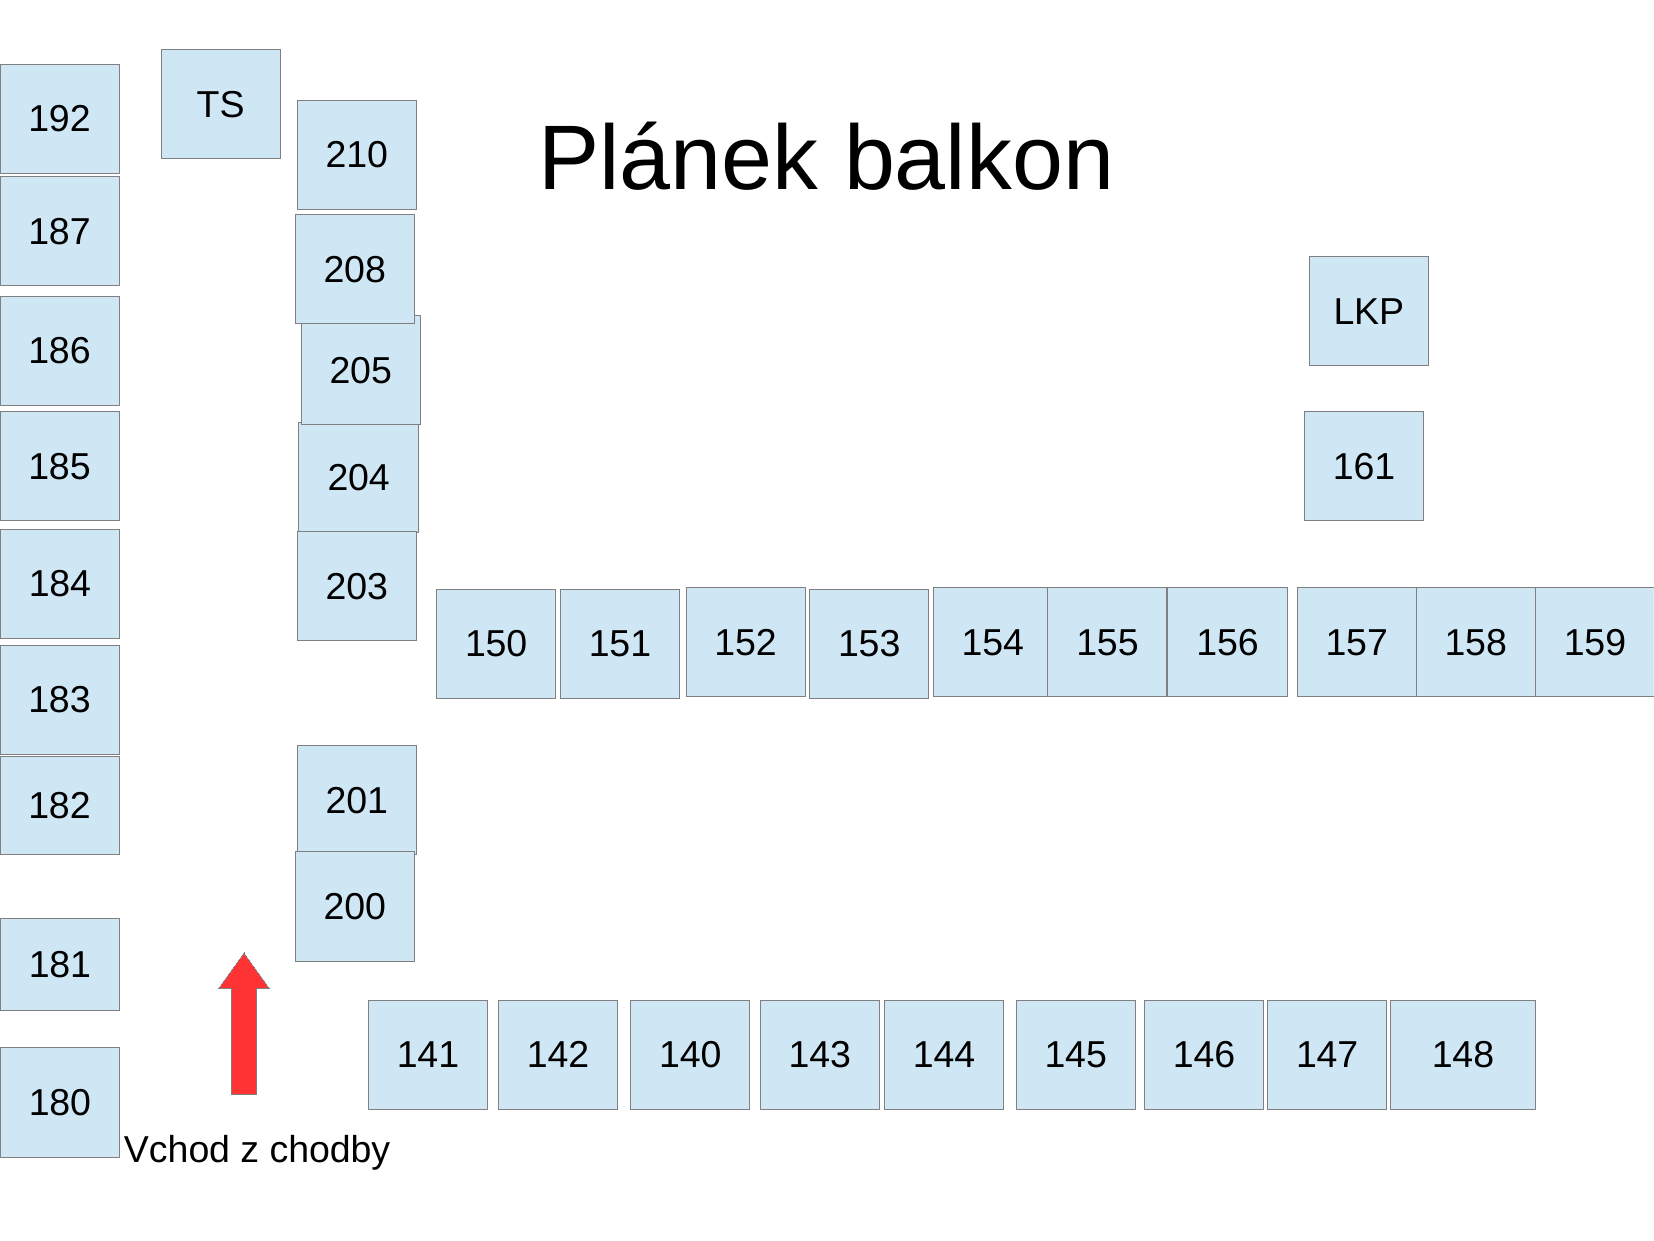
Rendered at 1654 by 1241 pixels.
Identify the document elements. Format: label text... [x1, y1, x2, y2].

text_box 203 [297, 532, 416, 641]
text_box 159 [1535, 588, 1654, 697]
text_box 184 [0, 529, 120, 638]
text_box 183 [0, 645, 119, 754]
text_box 192 [0, 64, 119, 173]
text_box 155 [1048, 588, 1167, 697]
text_box 156 [1168, 588, 1287, 697]
text_box 144 [885, 1000, 1004, 1109]
text_box 187 [0, 177, 119, 286]
text_box 146 [1144, 1000, 1264, 1109]
text_box 154 [933, 588, 1048, 697]
title Plánek balkon [82, 49, 1571, 257]
text_box 182 [0, 757, 119, 855]
text_box 205 [301, 315, 420, 425]
text_box 148 [1391, 1000, 1535, 1109]
text_box 161 [1305, 412, 1424, 521]
text_box 157 [1297, 588, 1416, 697]
text_box 204 [299, 423, 418, 532]
text_box 153 [810, 589, 929, 698]
text_box 200 [295, 852, 415, 961]
text_box LKP [1309, 256, 1429, 366]
text_box 201 [297, 746, 416, 855]
text_box 180 [0, 1048, 120, 1157]
text_box [218, 952, 270, 1095]
text_box Vchod z chodby [109, 1120, 319, 1220]
text_box 142 [499, 1000, 618, 1109]
text_box 185 [0, 412, 119, 521]
text_box 147 [1268, 1000, 1387, 1109]
text_box 143 [760, 1000, 880, 1109]
text_box 208 [295, 214, 414, 324]
text_box 158 [1416, 588, 1535, 697]
text_box 140 [631, 1000, 750, 1109]
text_box 210 [297, 100, 416, 210]
text_box 150 [437, 589, 556, 698]
text_box 145 [1016, 1000, 1135, 1109]
text_box TS [161, 49, 280, 159]
text_box 151 [560, 589, 679, 698]
text_box 186 [0, 296, 119, 406]
text_box 141 [369, 1000, 488, 1109]
text_box 152 [686, 588, 805, 697]
text_box 181 [0, 918, 120, 1010]
